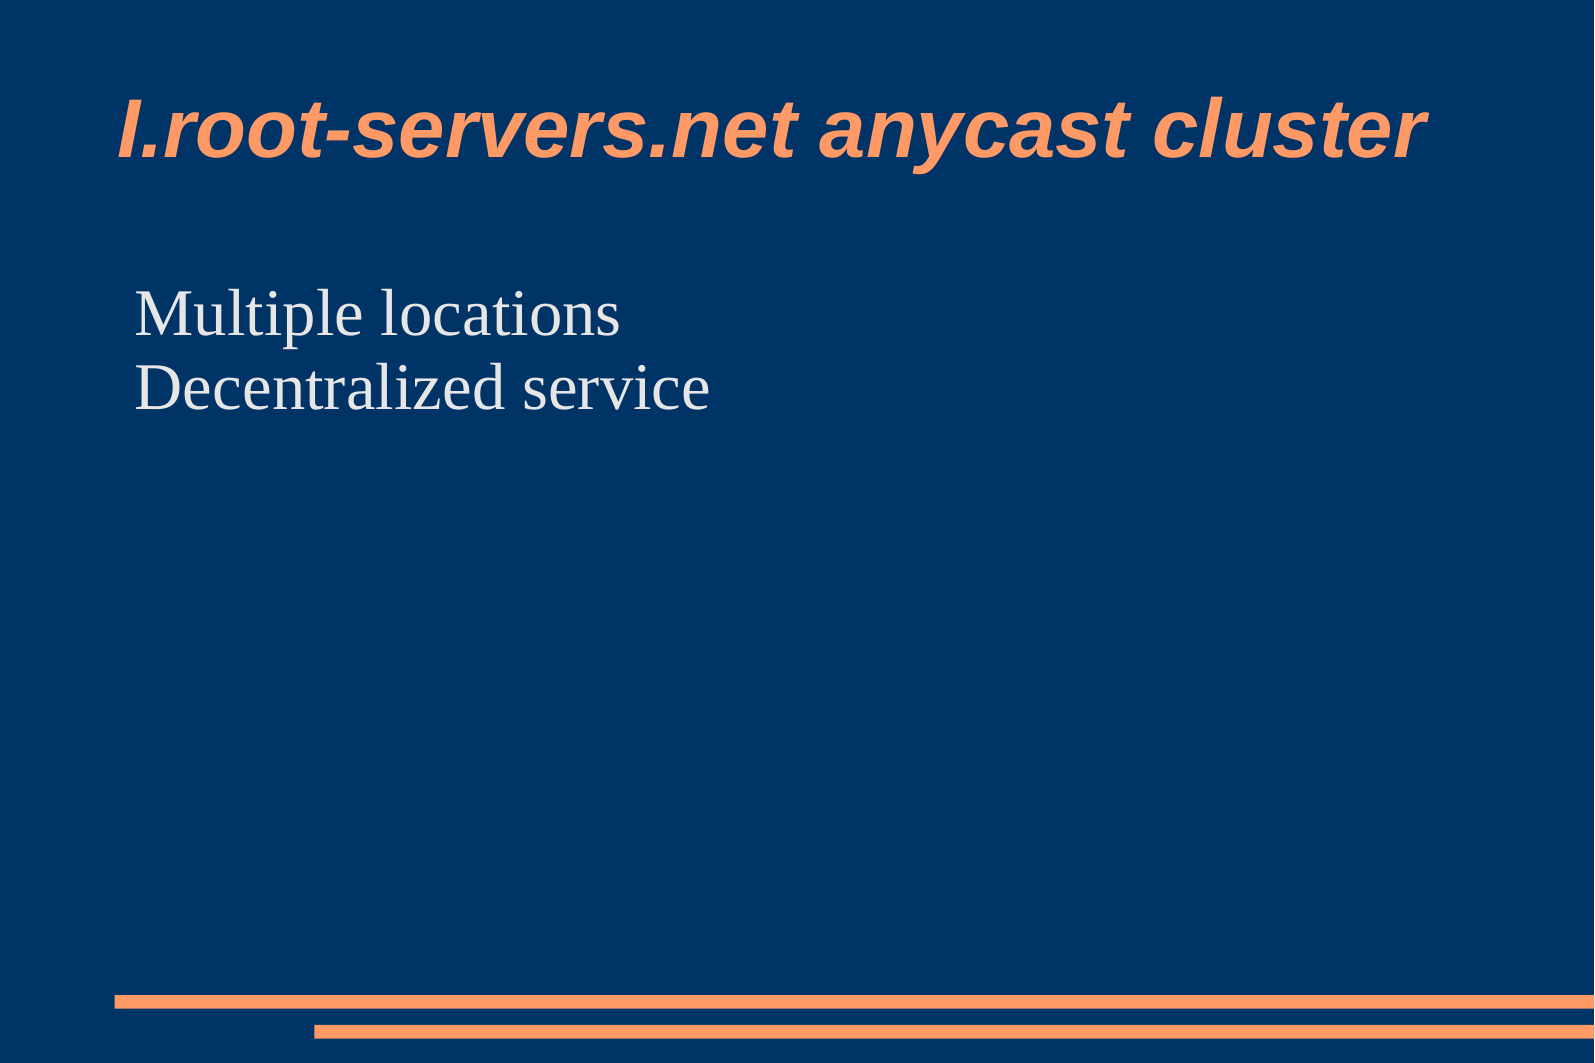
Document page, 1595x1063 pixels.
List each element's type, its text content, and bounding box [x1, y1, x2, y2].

list Multiple locations Decentralized service [117, 276, 1505, 971]
title I.root-servers.net anycast cluster [117, 39, 1479, 218]
